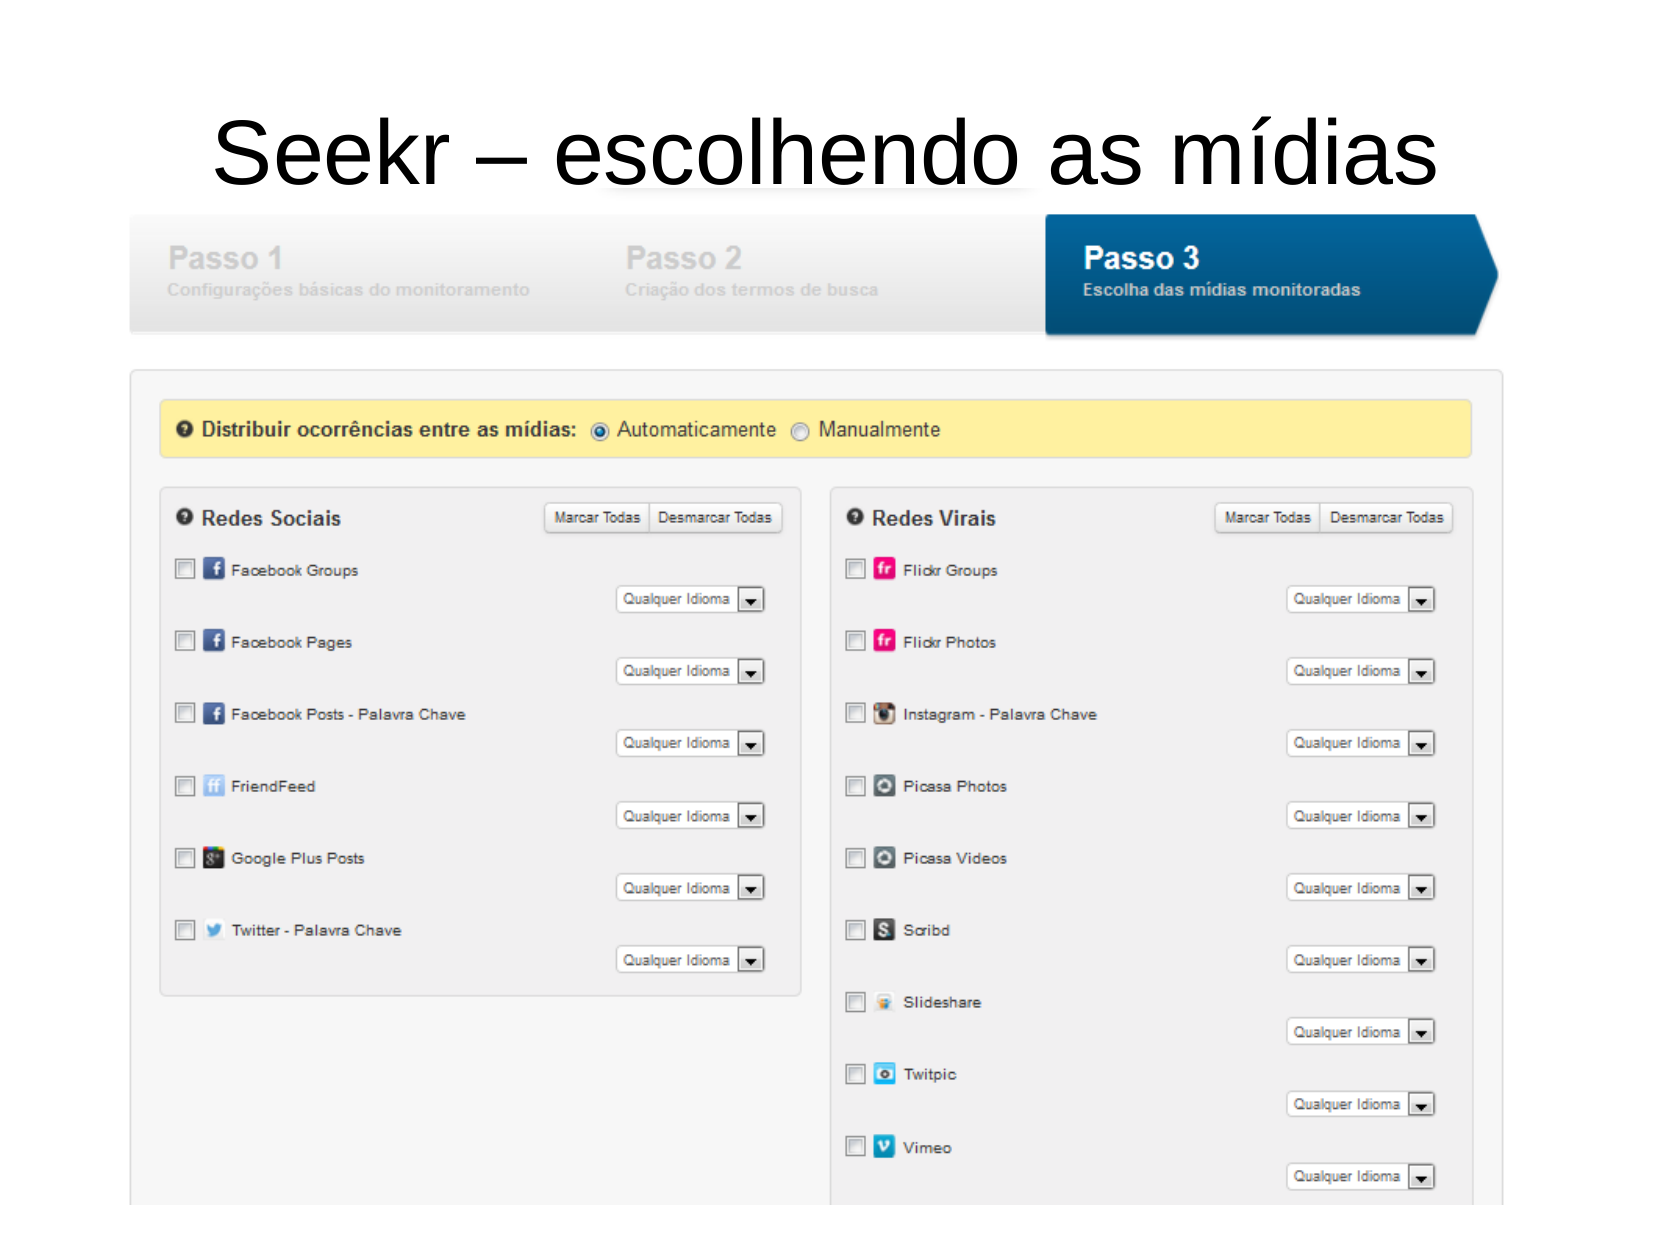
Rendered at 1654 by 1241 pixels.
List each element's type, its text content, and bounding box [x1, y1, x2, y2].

title Seekr – escolhendo as mídias [82, 49, 1571, 257]
picture [108, 188, 1524, 1205]
